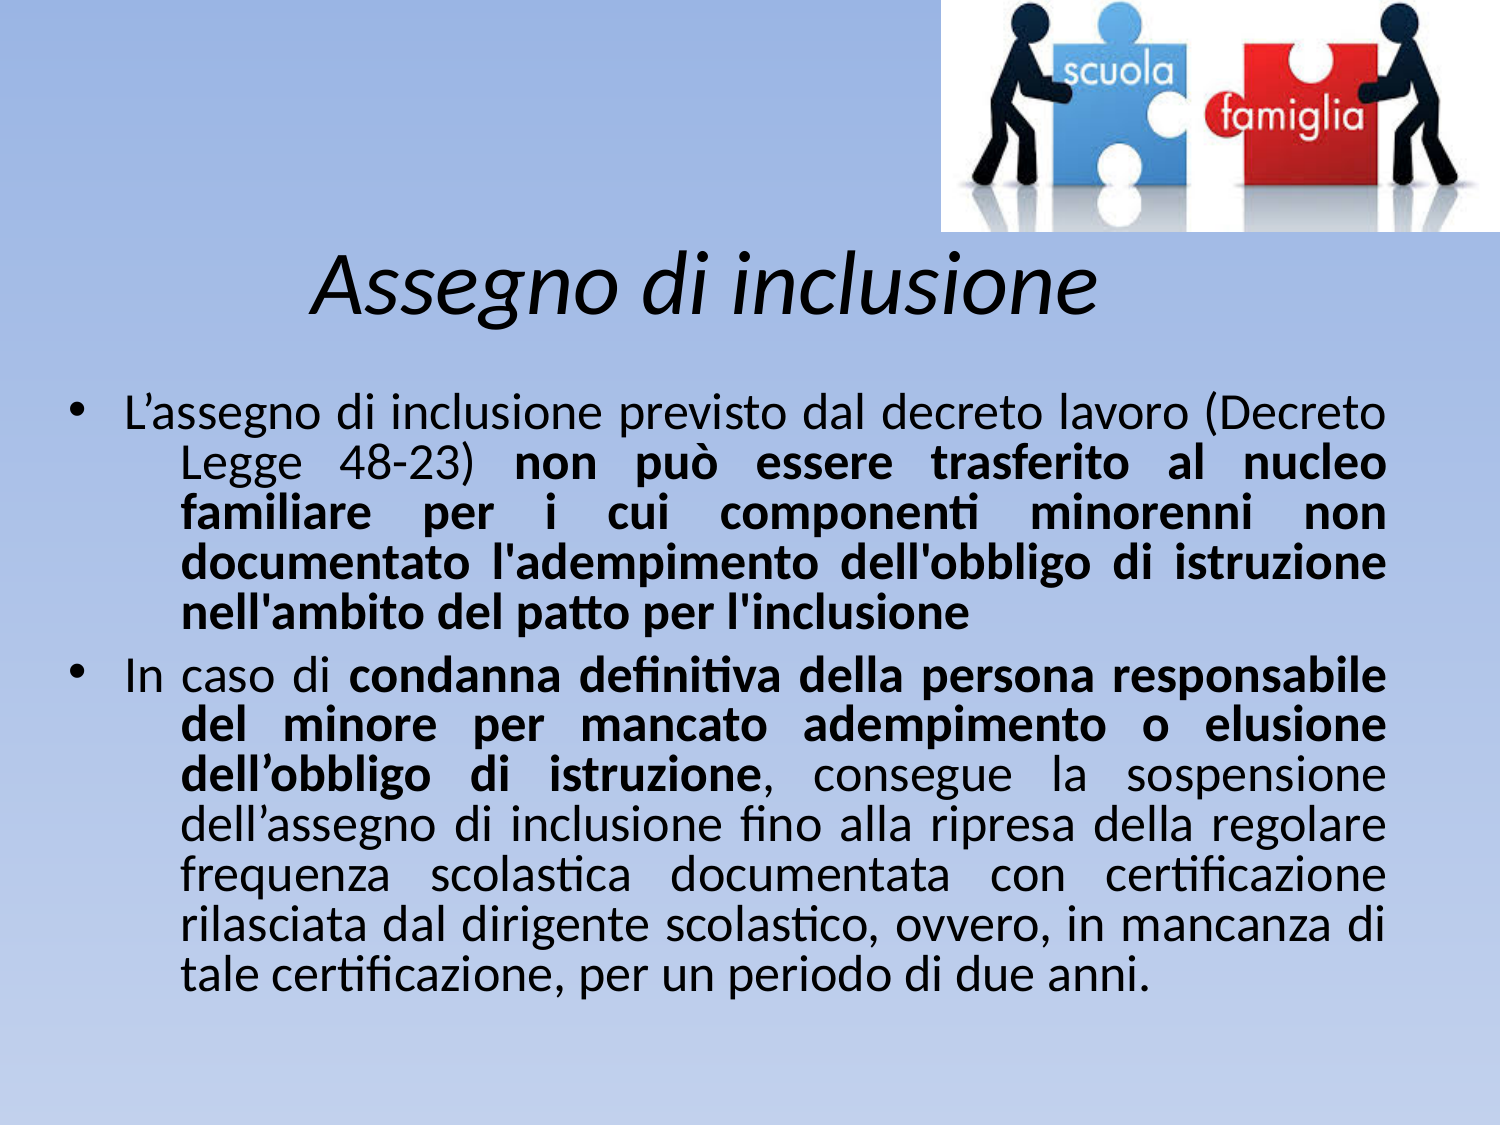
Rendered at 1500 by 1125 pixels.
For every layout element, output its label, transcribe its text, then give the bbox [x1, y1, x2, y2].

picture [941, 0, 1500, 232]
title Assegno di inclusione [41, 184, 1392, 372]
list L’assegno di inclusione previsto dal decreto lavoro (Decreto Legge 48-23) non può essere trasferito al nucleo familiare per i cui componenti minorenni non documentato l'adempimento dell'obbligo di istruzione nell'ambito del patto per l'inclusione In caso di condanna definitiva della persona responsabile del minore per mancato adempimento o elusione dell’obbligo di istruzione, consegue la sospensione dell’assegno di inclusione fino alla ripresa della regolare frequenza scolastica documentata con certificazione rilasciata dal dirigente scolastico, ovvero, in mancanza di tale certificazione, per un periodo di due anni. [53, 382, 1404, 1125]
